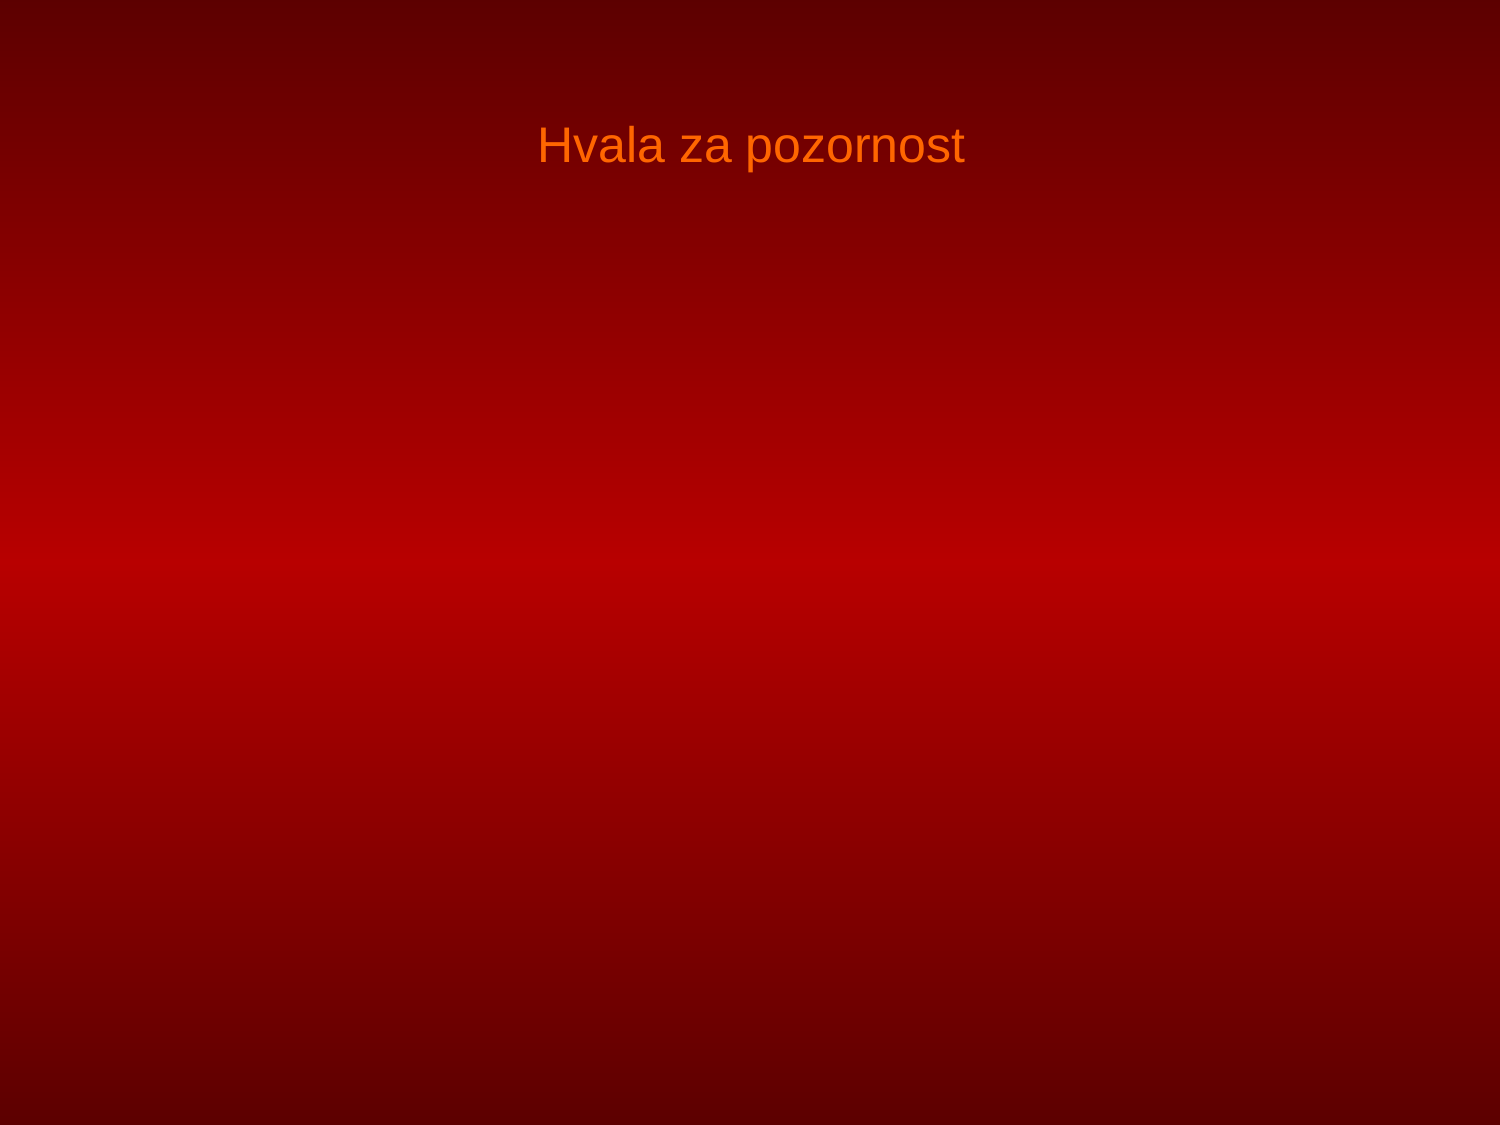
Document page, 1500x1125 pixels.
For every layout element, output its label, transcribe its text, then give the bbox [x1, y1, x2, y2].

title Hvala za pozornost [76, 101, 1427, 183]
